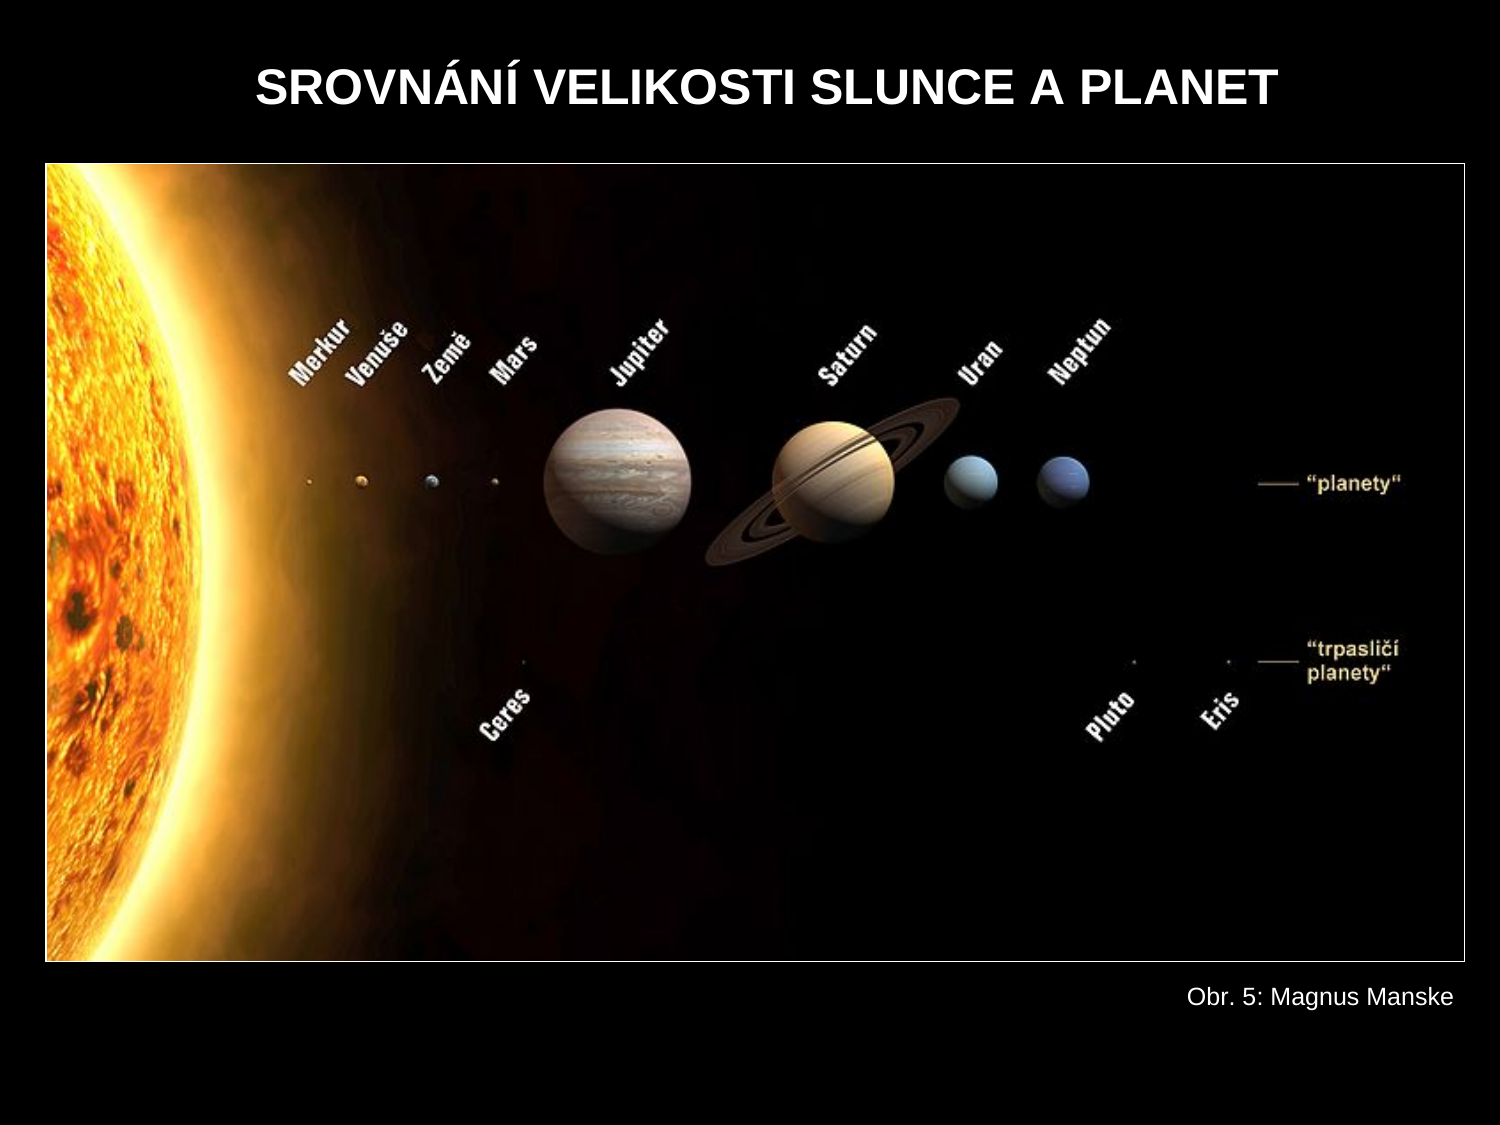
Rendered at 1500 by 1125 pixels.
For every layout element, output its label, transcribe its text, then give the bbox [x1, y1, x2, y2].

text_box Obr. 5: Magnus Manske [1172, 972, 1470, 1019]
text_box SROVNÁNÍ VELIKOSTI SLUNCE A PLANET [70, 46, 1465, 123]
picture [46, 164, 1464, 961]
